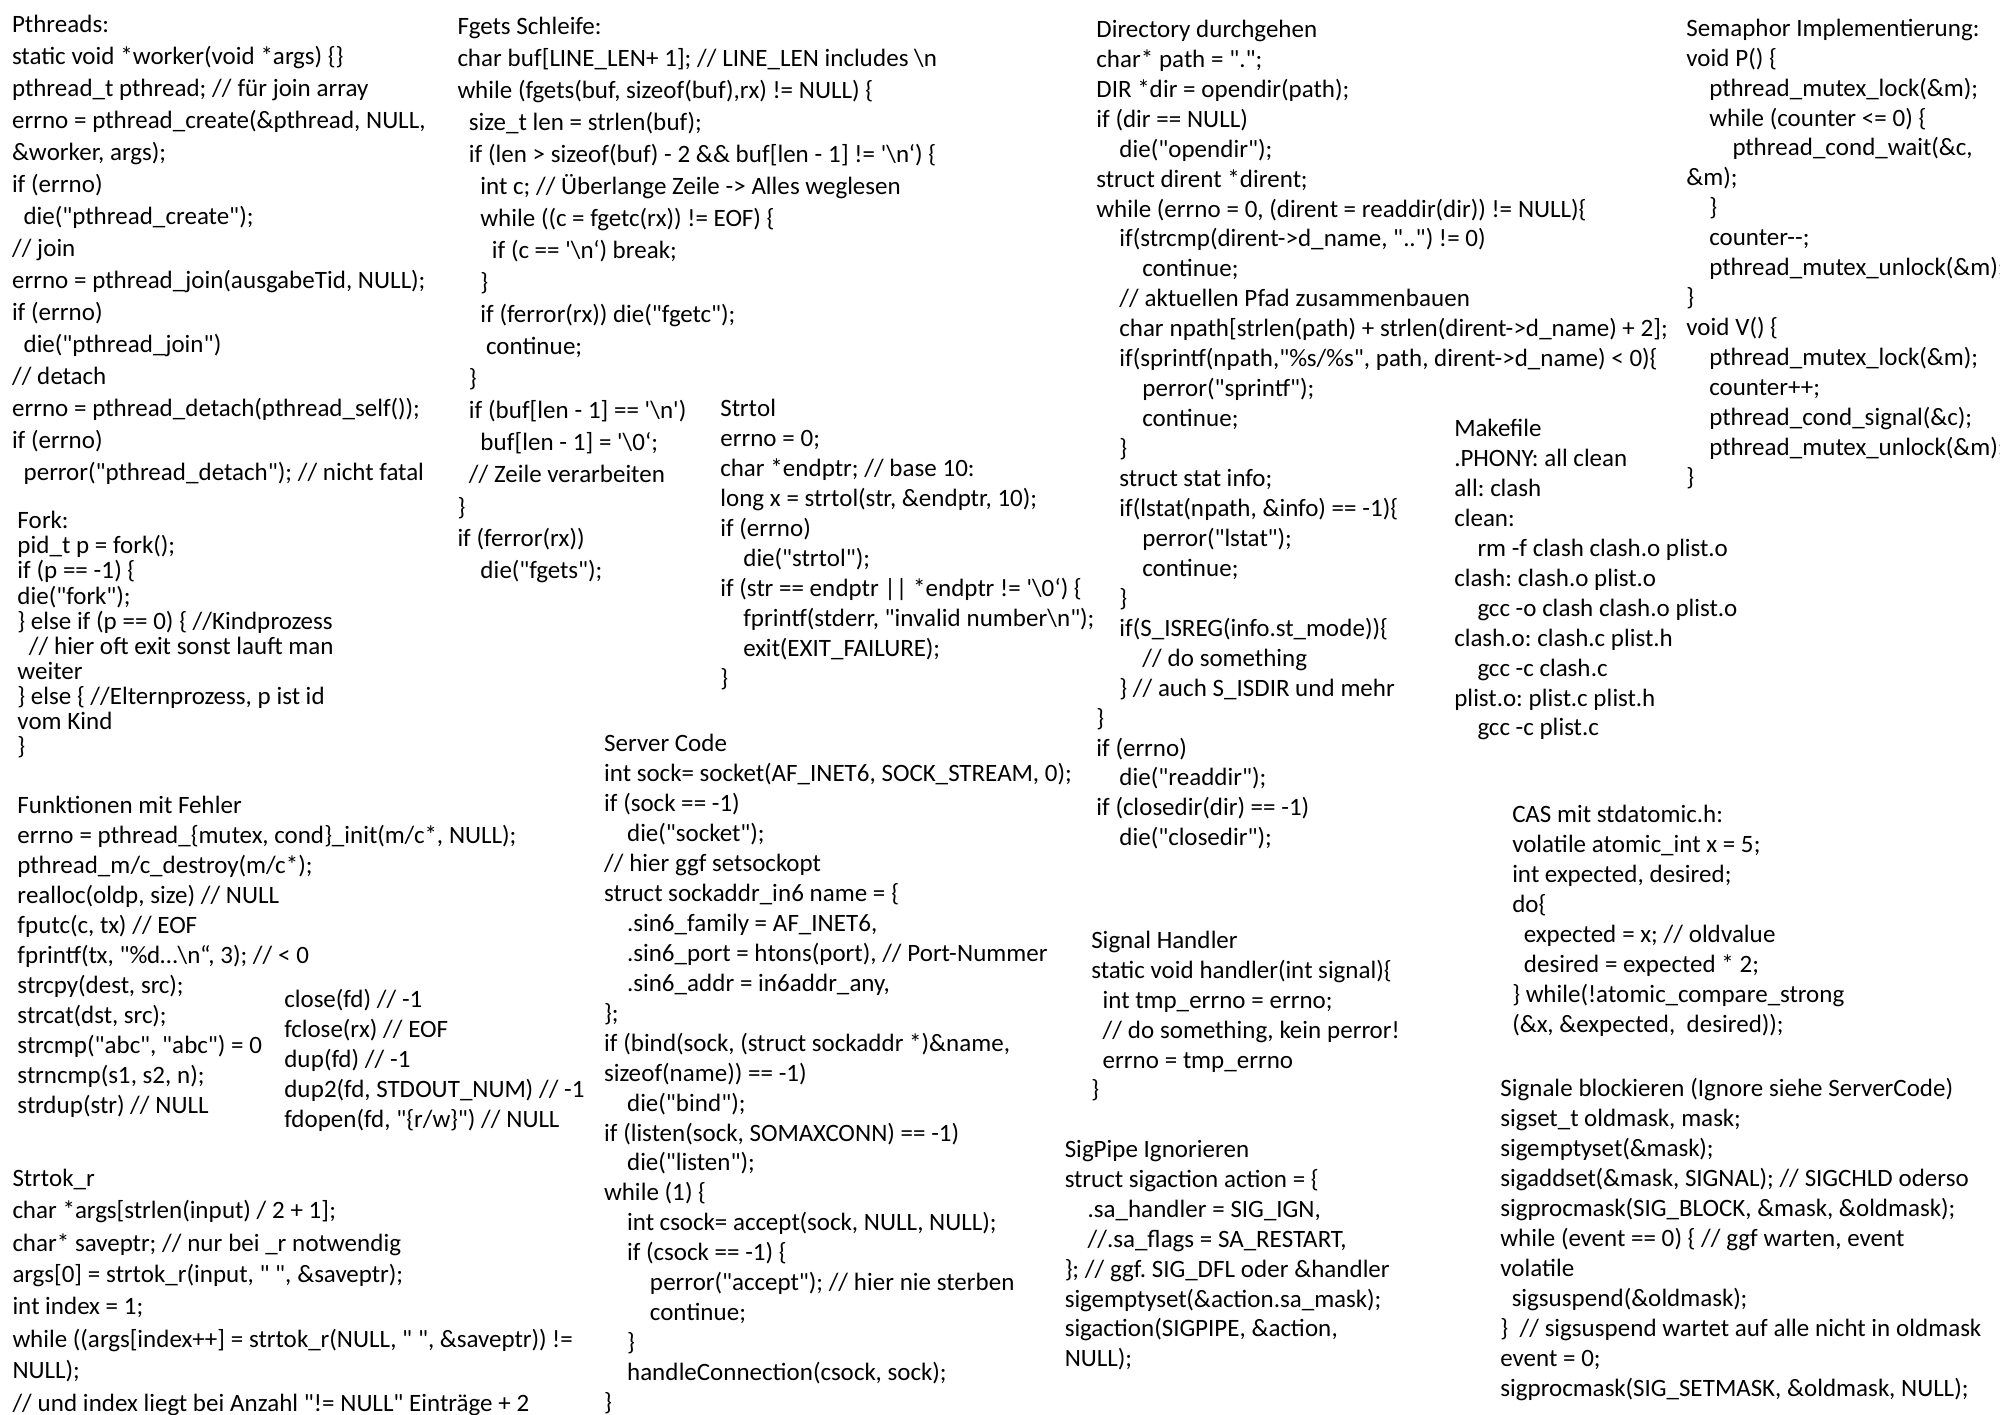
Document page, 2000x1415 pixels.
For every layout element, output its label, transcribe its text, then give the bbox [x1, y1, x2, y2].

text_box close(fd) // -1 fclose(rx) // EOF dup(fd) // -1 dup2(fd, STDOUT_NUM) // -1 fdopen(fd, "{r/w}") // NULL [269, 975, 601, 1140]
text_box Signale blockieren (Ignore siehe ServerCode) sigset_t oldmask, mask; sigemptyset(&mask); sigaddset(&mask, SIGNAL); // SIGCHLD oderso sigprocmask(SIG_BLOCK, &mask, &oldmask); while (event == 0) { // ggf warten, event volatile sigsuspend(&oldmask); } // sigsuspend wartet auf alle nicht in oldmask event = 0; sigprocmask(SIG_SETMASK, &oldmask, NULL); [1485, 1064, 1998, 1409]
text_box Funktionen mit Fehler errno = pthread_{mutex, cond}_init(m/c*, NULL); pthread_m/c_destroy(m/c*); realloc(oldp, size) // NULL fputc(c, tx) // EOF fprintf(tx, "%d…\n“, 3); // < 0 strcpy(dest, src); strcat(dst, src); strcmp("abc", "abc") = 0 strncmp(s1, s2, n); strdup(str) // NULL [2, 781, 533, 1186]
text_box Semaphor Implementierung: void P() { pthread_mutex_lock(&m); while (counter <= 0) { pthread_cond_wait(&c, &m); } counter--; pthread_mutex_unlock(&m); } void V() { pthread_mutex_lock(&m); counter++; pthread_cond_signal(&c); pthread_mutex_unlock(&m); } [1671, 3, 2000, 558]
text_box Fork: pid_t p = fork(); if (p == -1) { die("fork"); } else if (p == 0) { //Kindprozess // hier oft exit sonst lauft man weiter } else { //Elternprozess, p ist id vom Kind } [2, 502, 372, 788]
text_box Makefile .PHONY: all clean all: clash clean: rm -f clash clash.o plist.o clash: clash.o plist.o gcc -o clash clash.o plist.o clash.o: clash.c plist.h gcc -c clash.c plist.o: plist.c plist.h gcc -c plist.c [1684, 404, 1838, 790]
text_box SigPipe Ignorieren struct sigaction action = { .sa_handler = SIG_IGN, //.sa_flags = SA_RESTART, }; // ggf. SIG_DFL oder &handler sigemptyset(&action.sa_mask); sigaction(SIGPIPE, &action, NULL); [1049, 1124, 1411, 1415]
text_box Server Code int sock= socket(AF_INET6, SOCK_STREAM, 0); if (sock == -1) die("socket"); // hier ggf setsockopt struct sockaddr_in6 name = { .sin6_family = AF_INET6, .sin6_port = htons(port), // Port-Nummer .sin6_addr = in6addr_any, }; if (bind(sock, (struct sockaddr *)&name, sizeof(name)) == -1) die("bind"); if (listen(sock, SOMAXCONN) == -1) die("listen"); while (1) { int csock= accept(sock, NULL, NULL); if (csock == -1) { perror("accept"); // hier nie sterben continue; } handleConnection(csock, sock); } [589, 719, 1241, 1415]
text_box CAS mit stdatomic.h: volatile atomic_int x = 5; int expected, desired; do{ expected = x; // oldvalue desired = expected * 2; } while(!atomic_compare_strong (&x, &expected, desired)); [1497, 790, 2000, 1075]
text_box Pthreads: static void *worker(void *args) {} pthread_t pthread; // für join array errno = pthread_create(&pthread, NULL, &worker, args); if (errno) die("pthread_create"); // join errno = pthread_join(ausgabeTid, NULL); if (errno) die("pthread_join") // detach errno = pthread_detach(pthread_self()); if (errno) perror("pthread_detach"); // nicht fatal [0, 0, 486, 493]
text_box Fgets Schleife: char buf[LINE_LEN+ 1]; // LINE_LEN includes \n while (fgets(buf, sizeof(buf),rx) != NULL) { size_t len = strlen(buf); if (len > sizeof(buf) - 2 && buf[len - 1] != '\n‘) { int c; // Überlange Zeile -> Alles weglesen while ((c = fgetc(rx)) != EOF) { if (c == '\n‘) break; } if (ferror(rx)) die("fgetc"); continue; } if (buf[len - 1] == '\n') buf[len - 1] = '\0‘; // Zeile verarbeiten } if (ferror(rx)) die("fgets"); [442, 2, 1044, 592]
text_box Directory durchgehen char* path = "."; DIR *dir = opendir(path); if (dir == NULL) die("opendir"); struct dirent *dirent; while (errno = 0, (dirent = readdir(dir)) != NULL){ if(strcmp(dirent->d_name, "..") != 0) continue; // aktuellen Pfad zusammenbauen char npath[strlen(path) + strlen(dirent->d_name) + 2]; if(sprintf(npath,"%s/%s", path, dirent->d_name) < 0){ perror("sprintf"); continue; } struct stat info; if(lstat(npath, &info) == -1){ perror("lstat"); continue; } if(S_ISREG(info.st_mode)){ // do something } // auch S_ISDIR und mehr } if (errno) die("readdir"); if (closedir(dir) == -1) die("closedir"); [1081, 5, 1684, 889]
text_box Signal Handler static void handler(int signal){ int tmp_errno = errno; // do something, kein perror! errno = tmp_errno } [1076, 915, 1416, 1111]
text_box Strtok_r char *args[strlen(input) / 2 + 1]; char* saveptr; // nur bei _r notwendig args[0] = strtok_r(input, " ", &saveptr); int index = 1; while ((args[index++] = strtok_r(NULL, " ", &saveptr)) != NULL); // und index liegt bei Anzahl "!= NULL" Einträge + 2 [0, 1152, 600, 1415]
text_box Strtol errno = 0; char *endptr; // base 10: long x = strtol(str, &endptr, 10); if (errno) die("strtol"); if (str == endptr || *endptr != '\0‘) { fprintf(stderr, "invalid number\n"); exit(EXIT_FAILURE); } [705, 384, 1111, 729]
